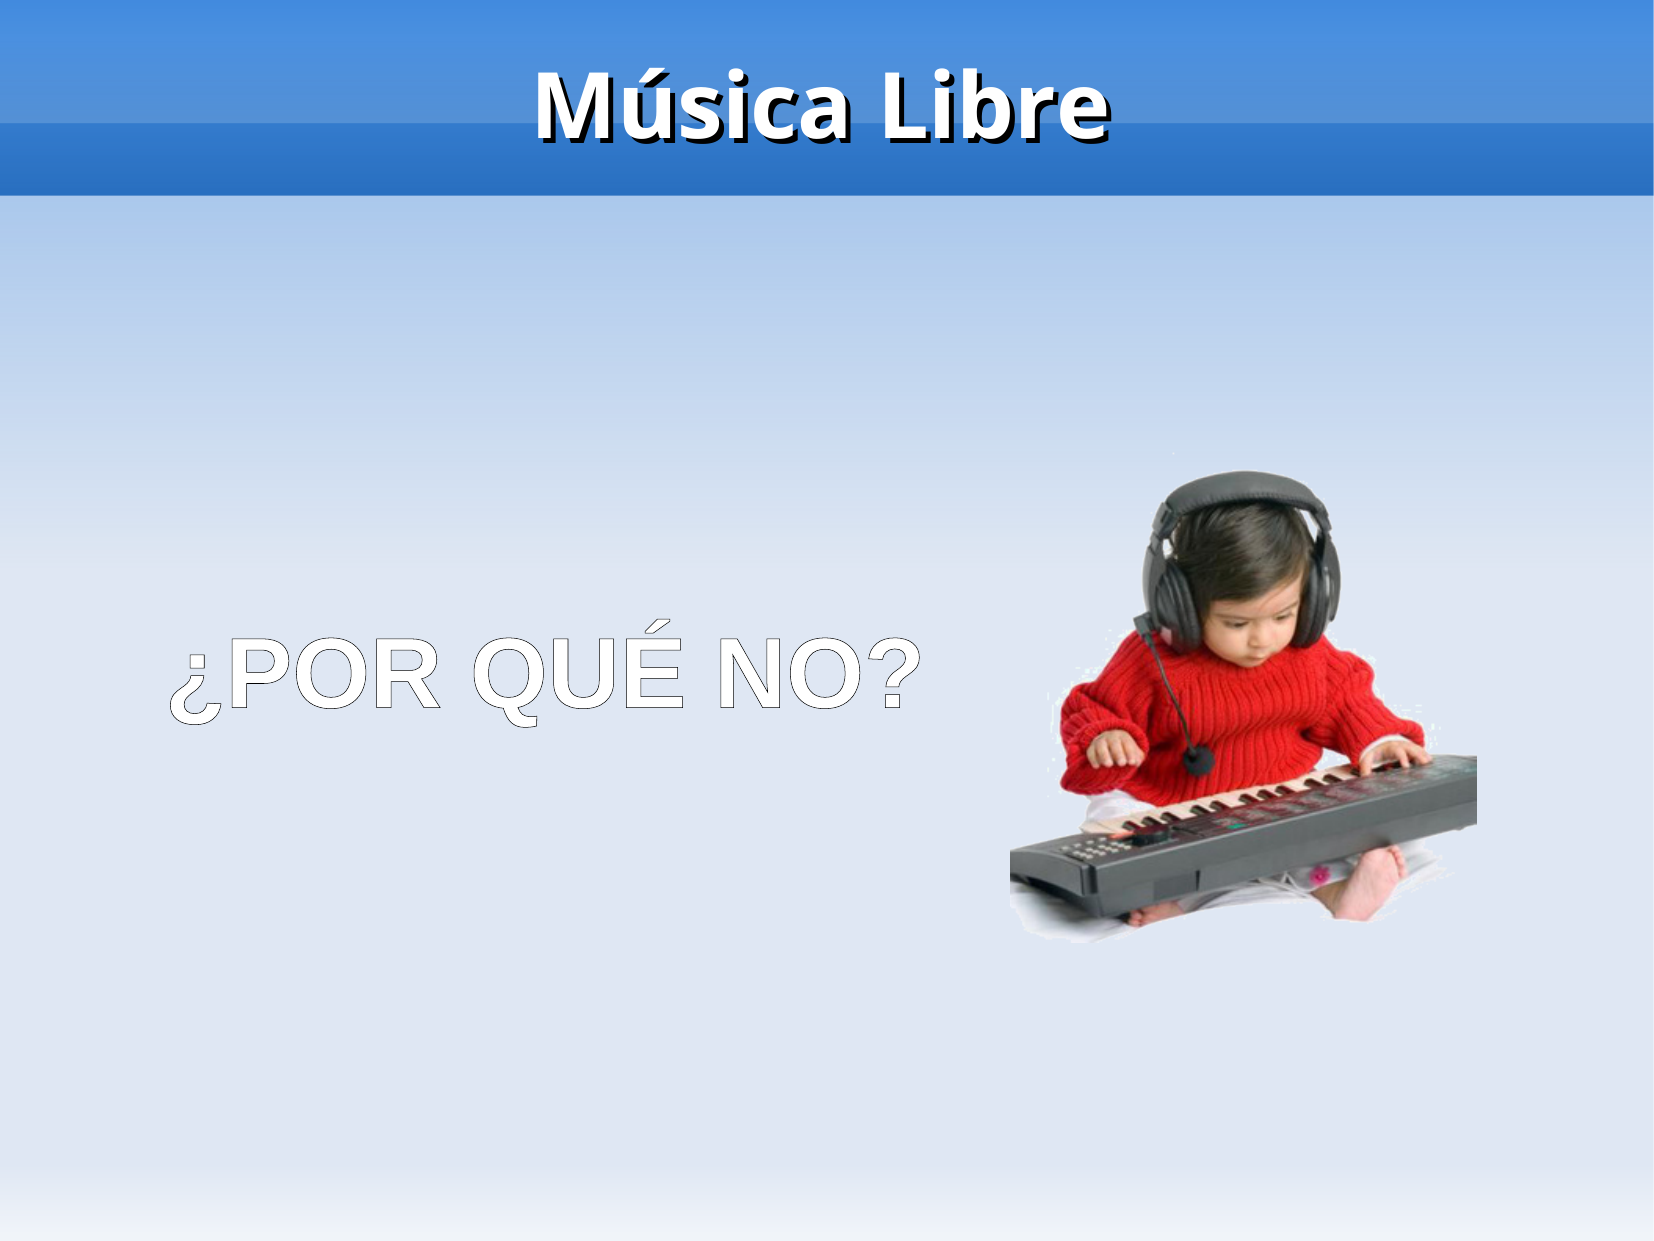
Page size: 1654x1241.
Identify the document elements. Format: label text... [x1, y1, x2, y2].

picture [0, 0, 1654, 1241]
text_box ¿POR QUÉ NO? [0, 609, 1093, 737]
title Música Libre [76, 7, 1565, 200]
